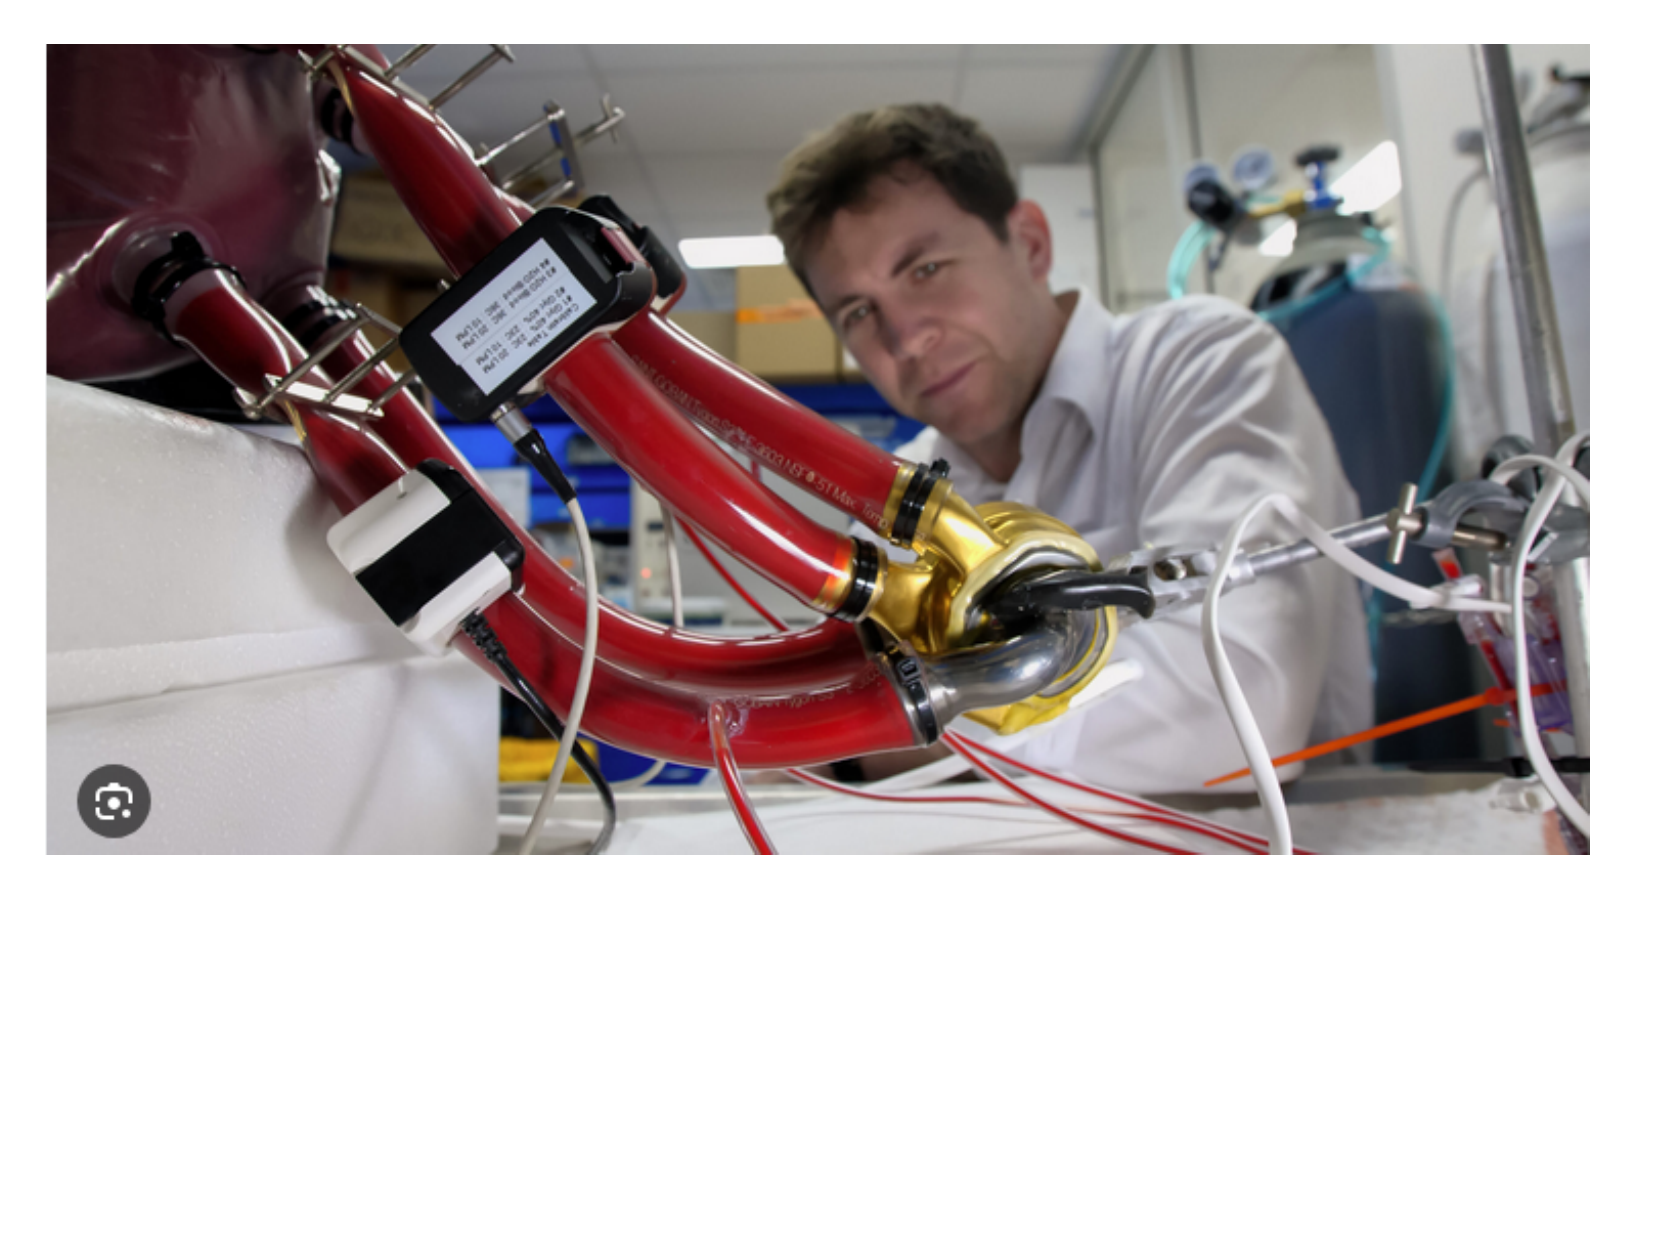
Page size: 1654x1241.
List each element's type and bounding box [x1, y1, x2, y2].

picture [45, 44, 1590, 856]
